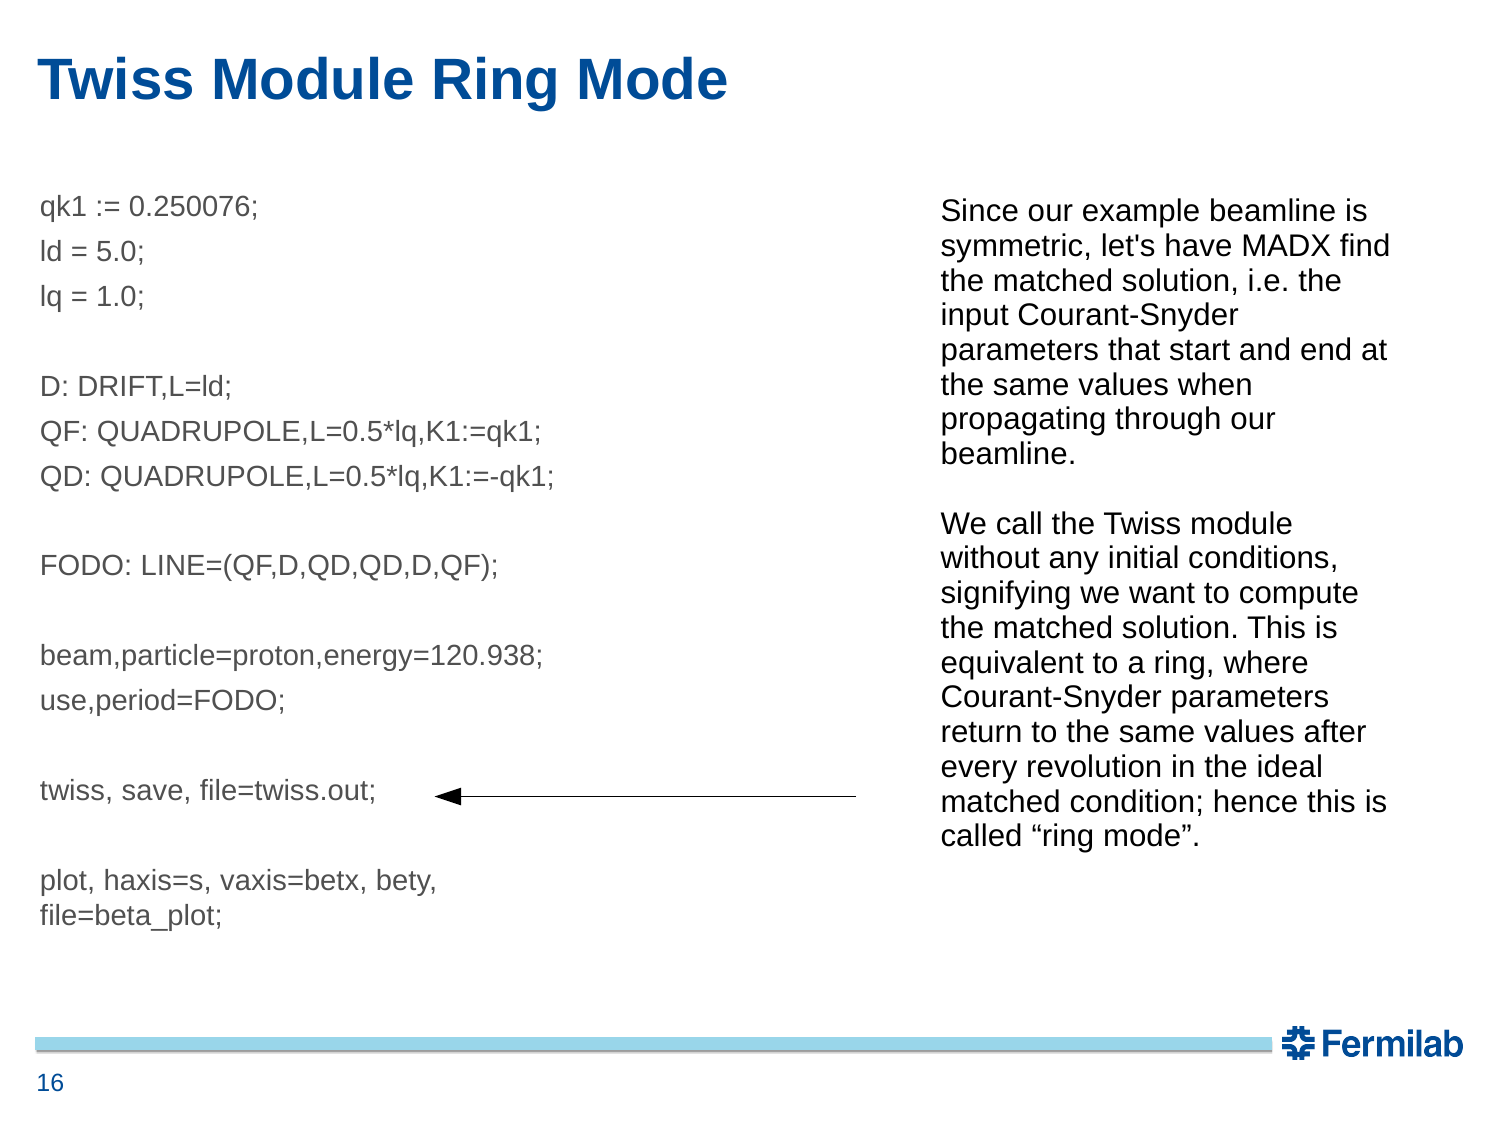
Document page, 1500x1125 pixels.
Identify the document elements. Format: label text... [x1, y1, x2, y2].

slide_number <number> [36, 1066, 105, 1106]
title Twiss Module Ring Mode [37, 41, 1463, 112]
list qk1 := 0.250076; ld = 5.0; lq = 1.0; D: DRIFT,L=ld; QF: QUADRUPOLE,L=0.5*lq,K1:=qk1; QD: QUADRUPOLE,L=0.5*lq,K1:=-qk1; FODO: LINE=(QF,D,QD,QD,D,QF); beam,particle=proton,energy=120.938; use,period=FODO; twiss, save, file=twiss.out; plot, haxis=s, vaxis=betx, bety, file=beta_plot; [39, 187, 587, 926]
picture [1282, 1026, 1463, 1060]
text_box Since our example beamline is symmetric, let's have MADX find the matched solution, i.e. the input Courant-Snyder parameters that start and end at the same values when propagating through our beamline. We call the Twiss module without any initial conditions, signifying we want to compute the matched solution. This is equivalent to a ring, where Courant-Snyder parameters return to the same values after every revolution in the ideal matched condition; hence this is called “ring mode”. [925, 186, 1415, 861]
